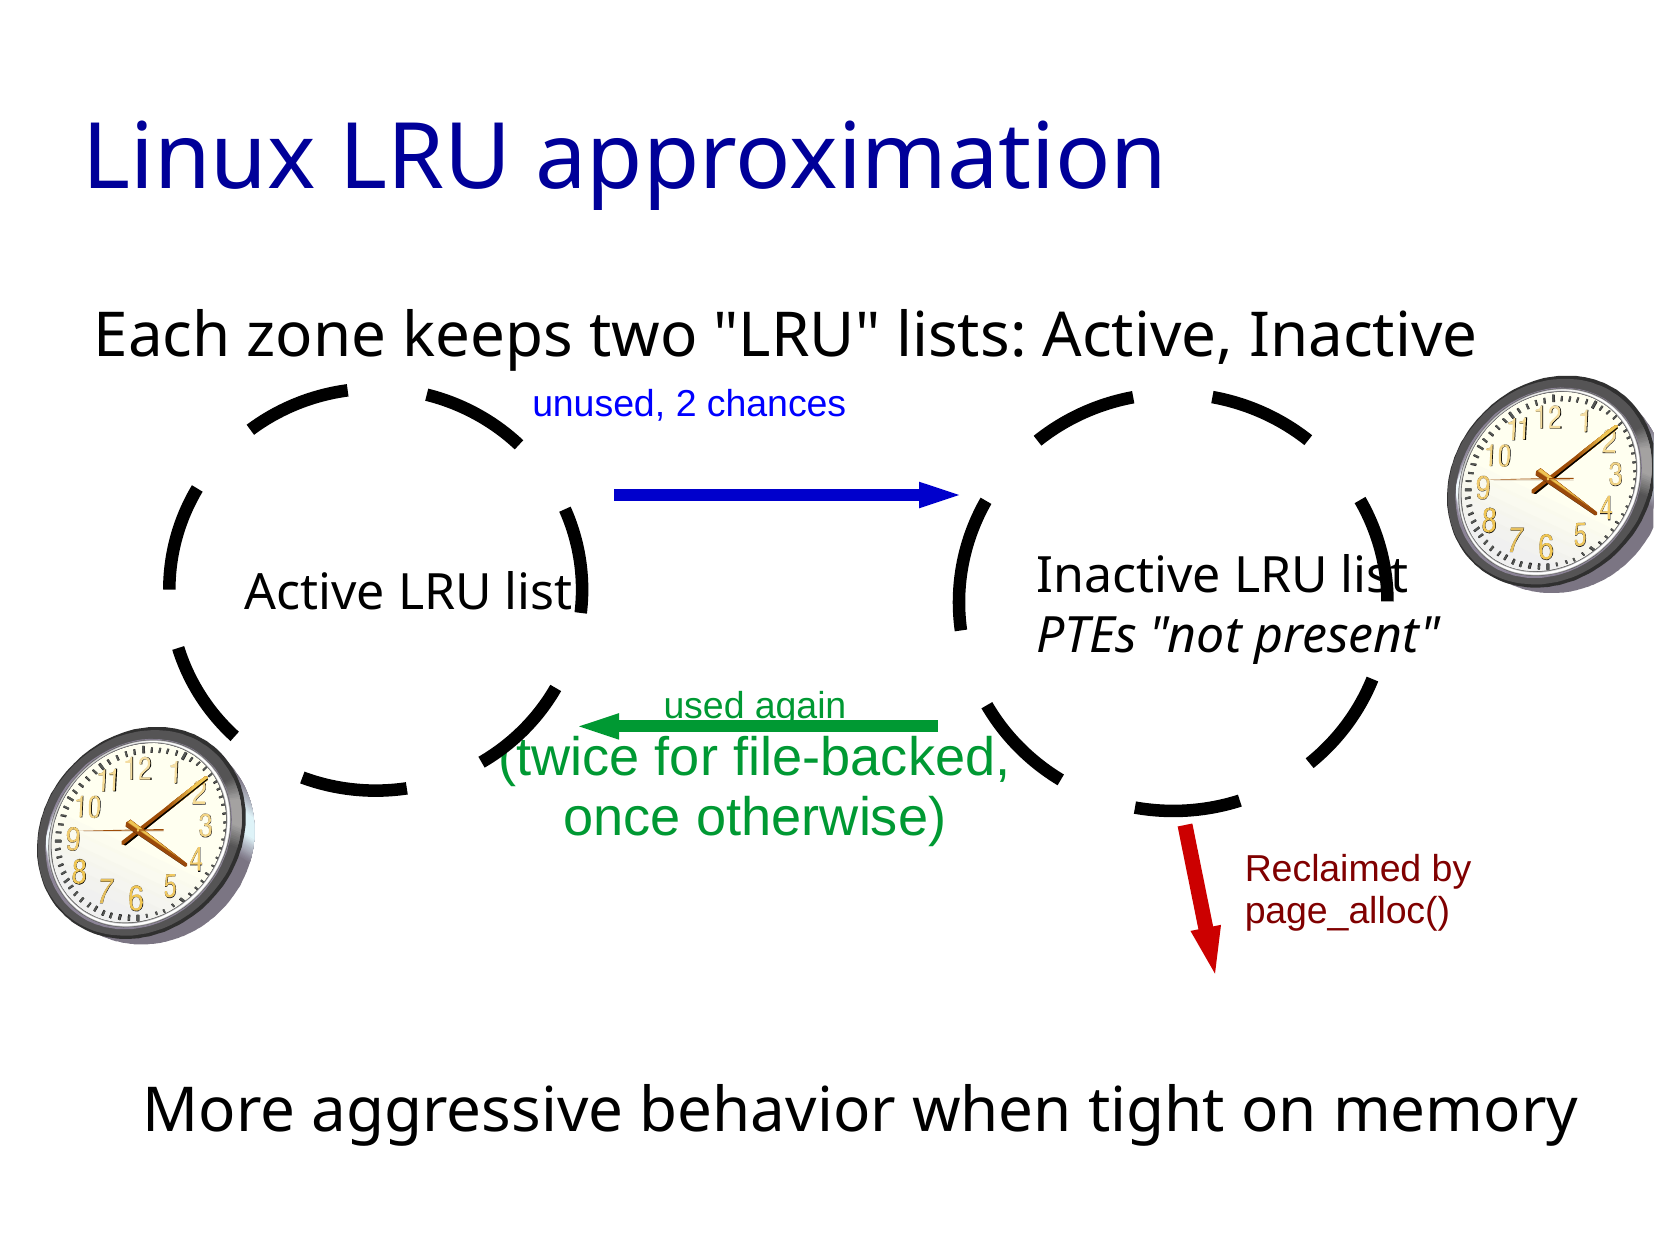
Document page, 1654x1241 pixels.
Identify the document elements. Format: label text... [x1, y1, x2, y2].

text_box used again (twice for file-backed, once otherwise) [483, 677, 1027, 881]
title Linux LRU approximation [82, 49, 1571, 257]
text_box Inactive LRU list PTEs "not present" [958, 393, 1388, 811]
text_box Active LRU list [169, 388, 583, 791]
picture [36, 726, 256, 946]
picture [1446, 375, 1654, 594]
text_box unused, 2 chances [517, 375, 1059, 459]
list Each zone keeps two "LRU" lists: Active, Inactive [60, 290, 1571, 451]
list More aggressive behavior when tight on memory [109, 1065, 1621, 1225]
text_box Reclaimed by page_alloc() [1230, 840, 1520, 939]
